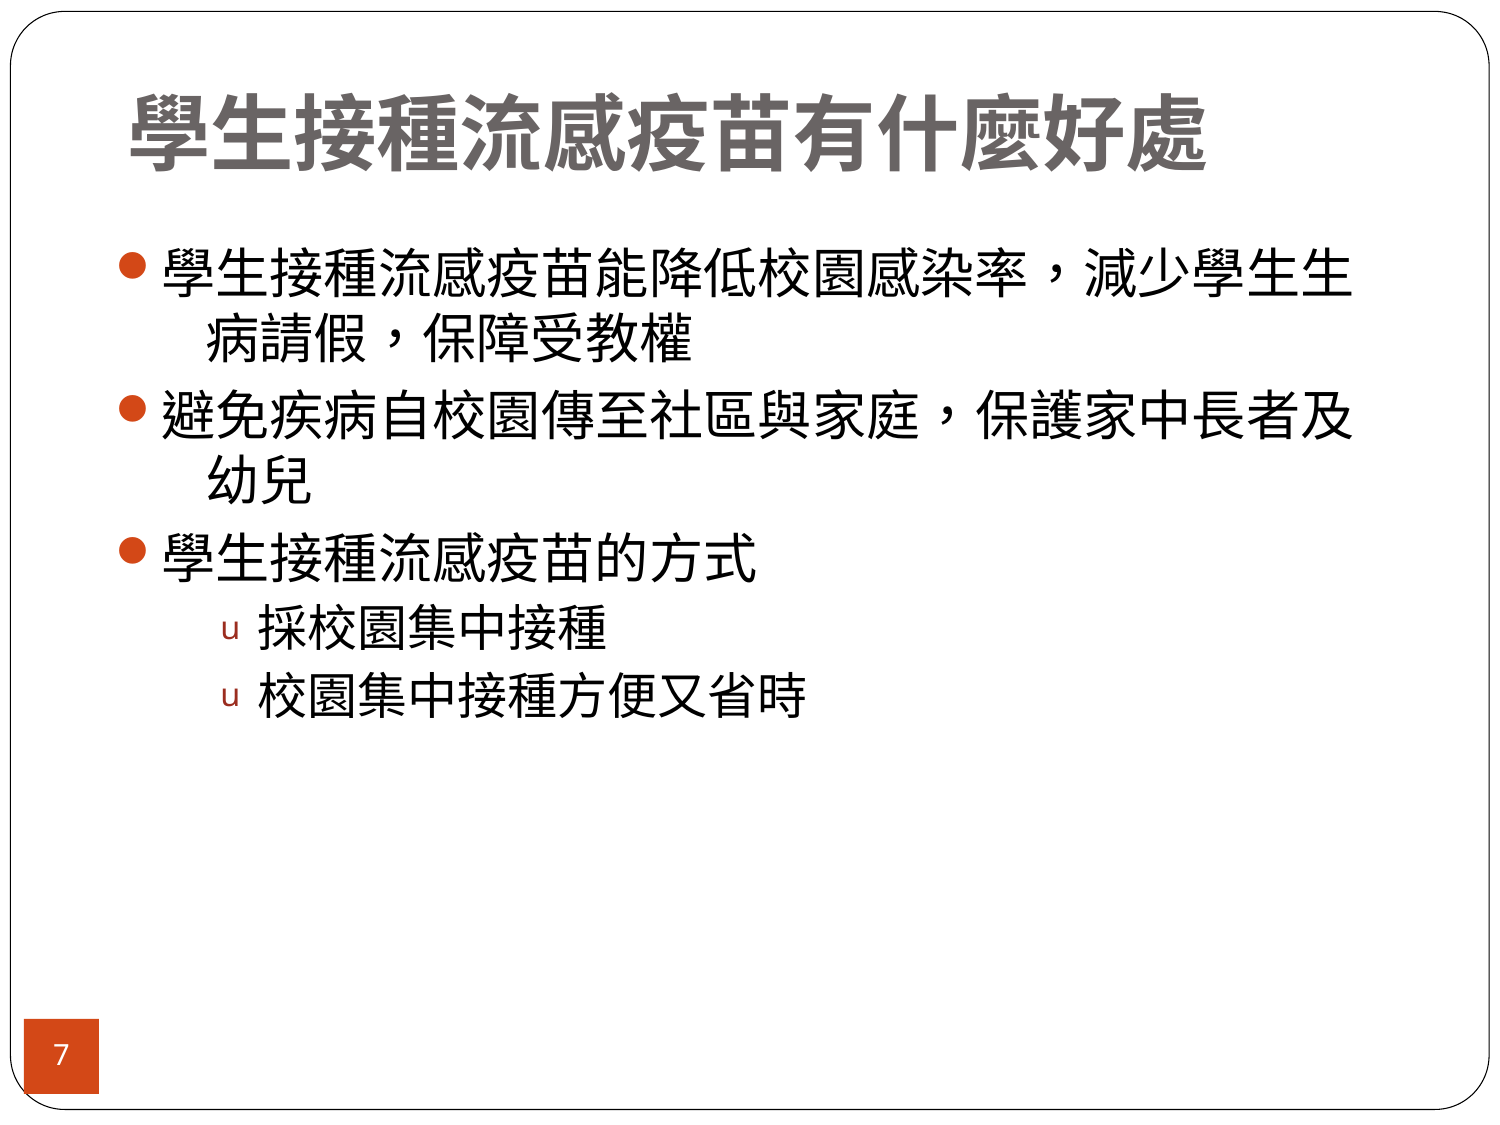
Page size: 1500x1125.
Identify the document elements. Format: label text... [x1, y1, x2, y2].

list 學生接種流感疫苗能降低校園感染率，減少學生生病請假，保障受教權 避免疾病自校園傳至社區與家庭，保護家中長者及幼兒 學生接種流感疫苗的方式 採校園集中接種 校園集中接種方便又省時 [100, 231, 1388, 976]
text_box [23, 1018, 99, 1094]
title 學生接種流感疫苗有什麼好處 [112, 30, 1388, 197]
